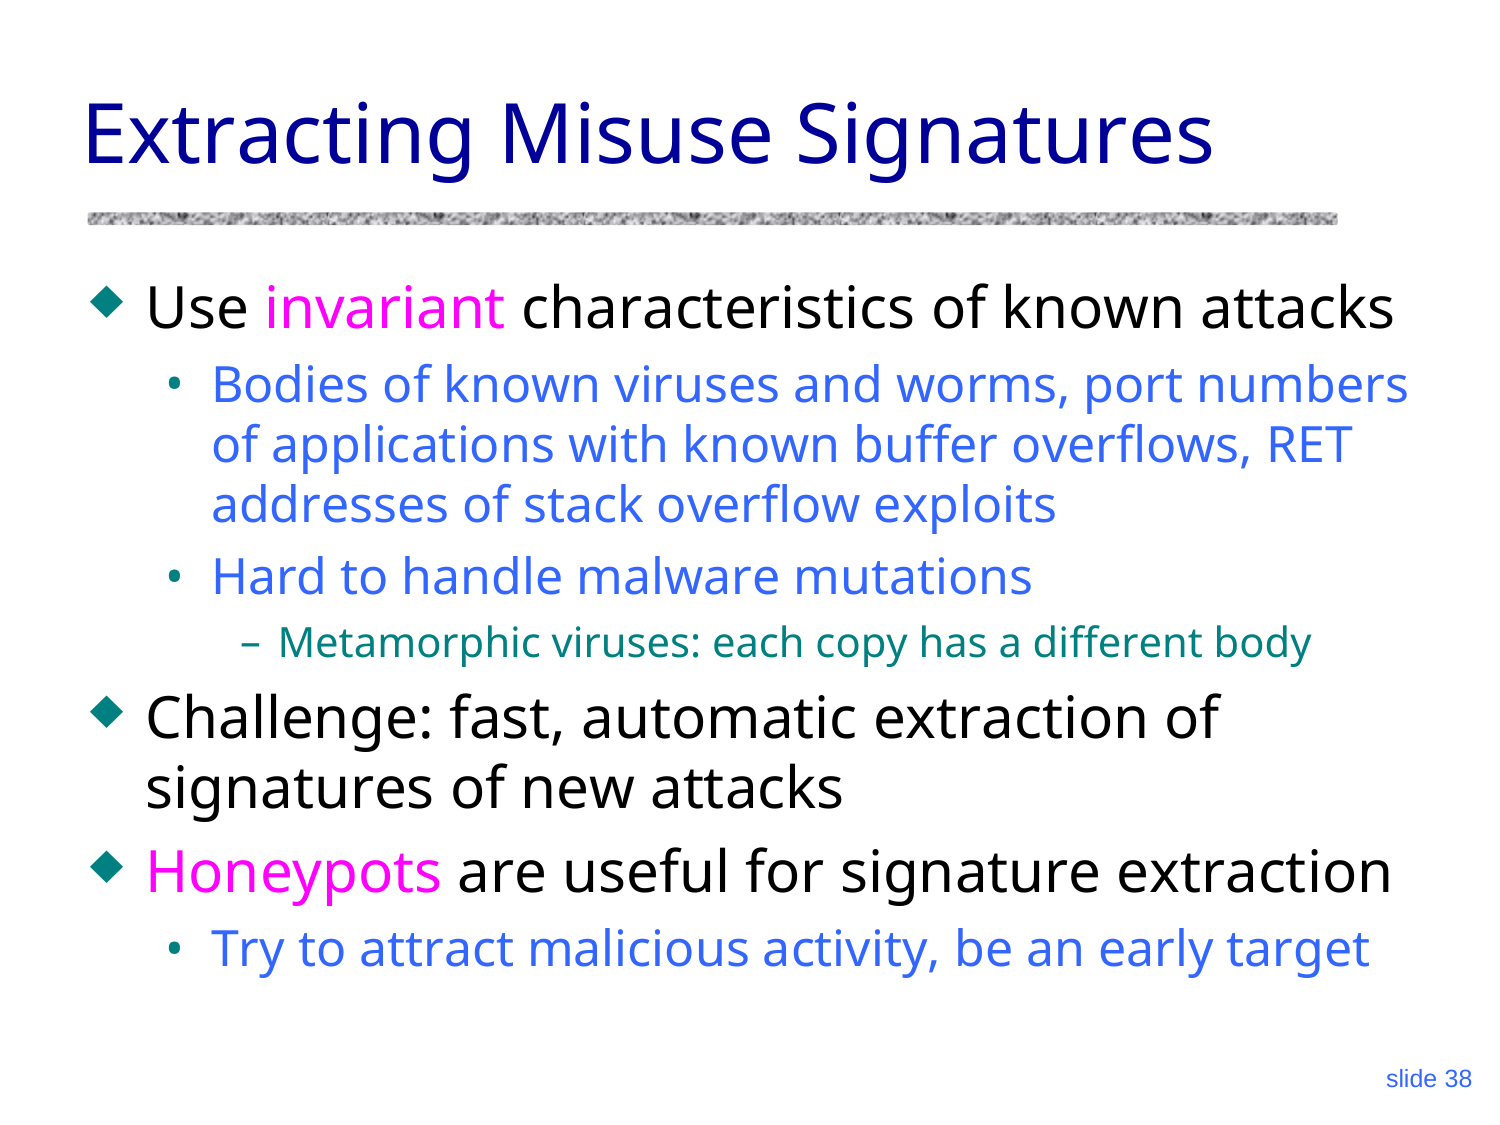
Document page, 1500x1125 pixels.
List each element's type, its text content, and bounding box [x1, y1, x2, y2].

text_box slide <number> [1174, 1025, 1488, 1101]
text_box Extracting Misuse Signatures [66, 37, 1388, 188]
text_box Use invariant characteristics of known attacks Bodies of known viruses and worms, port numbers of applications with known buffer overflows, RET addresses of stack overflow exploits Hard to handle malware mutations Metamorphic viruses: each copy has a different body Challenge: fast, automatic extraction of signatures of new attacks Honeypots are useful for signature extraction Try to attract malicious activity, be an early target [74, 262, 1450, 1088]
picture [87, 212, 1338, 226]
